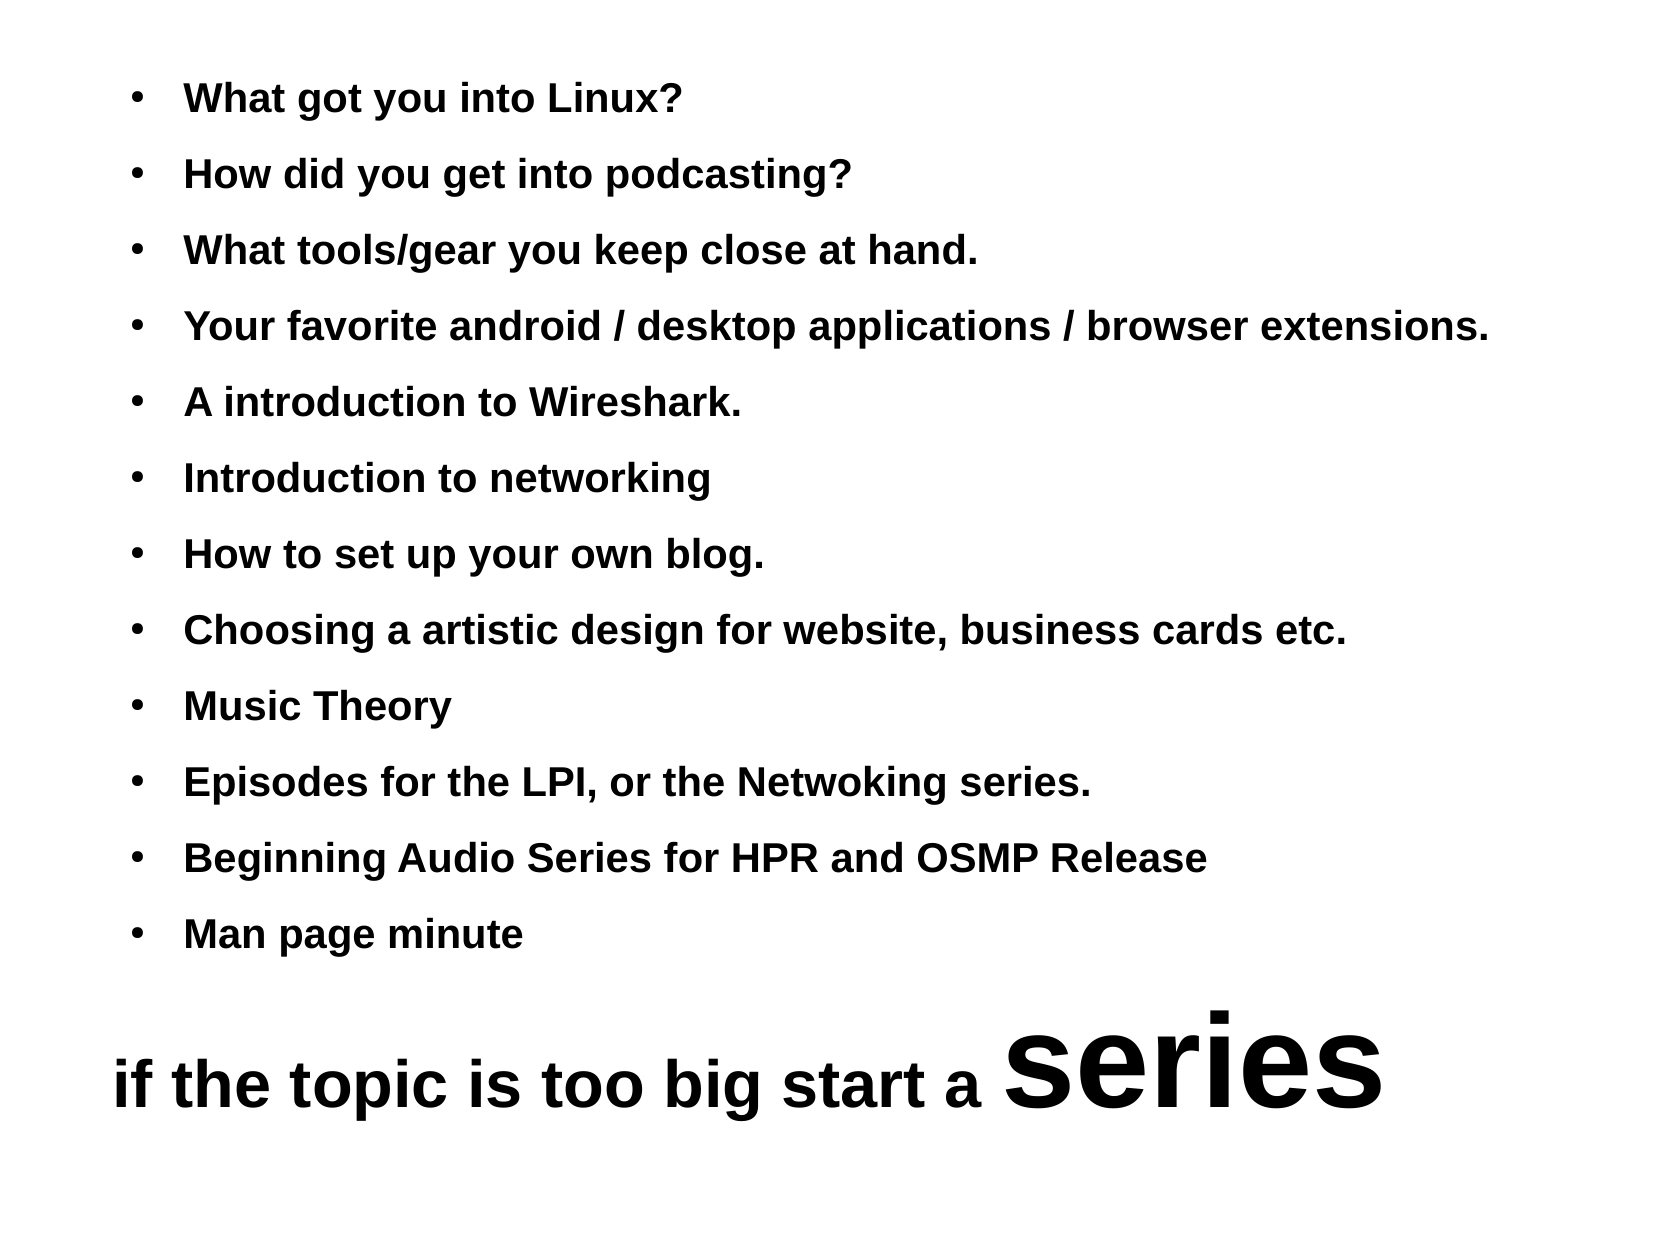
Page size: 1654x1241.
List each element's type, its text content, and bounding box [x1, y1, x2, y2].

list What got you into Linux? How did you get into podcasting? What tools/gear you keep close at hand. Your favorite android / desktop applications / browser extensions. A introduction to Wireshark. Introduction to networking How to set up your own blog. Choosing a artistic design for website, business cards etc. Music Theory Episodes for the LPI, or the Netwoking series. Beginning Audio Series for HPR and OSMP Release Man page minute if the topic is too big start a series [112, 75, 1538, 1163]
